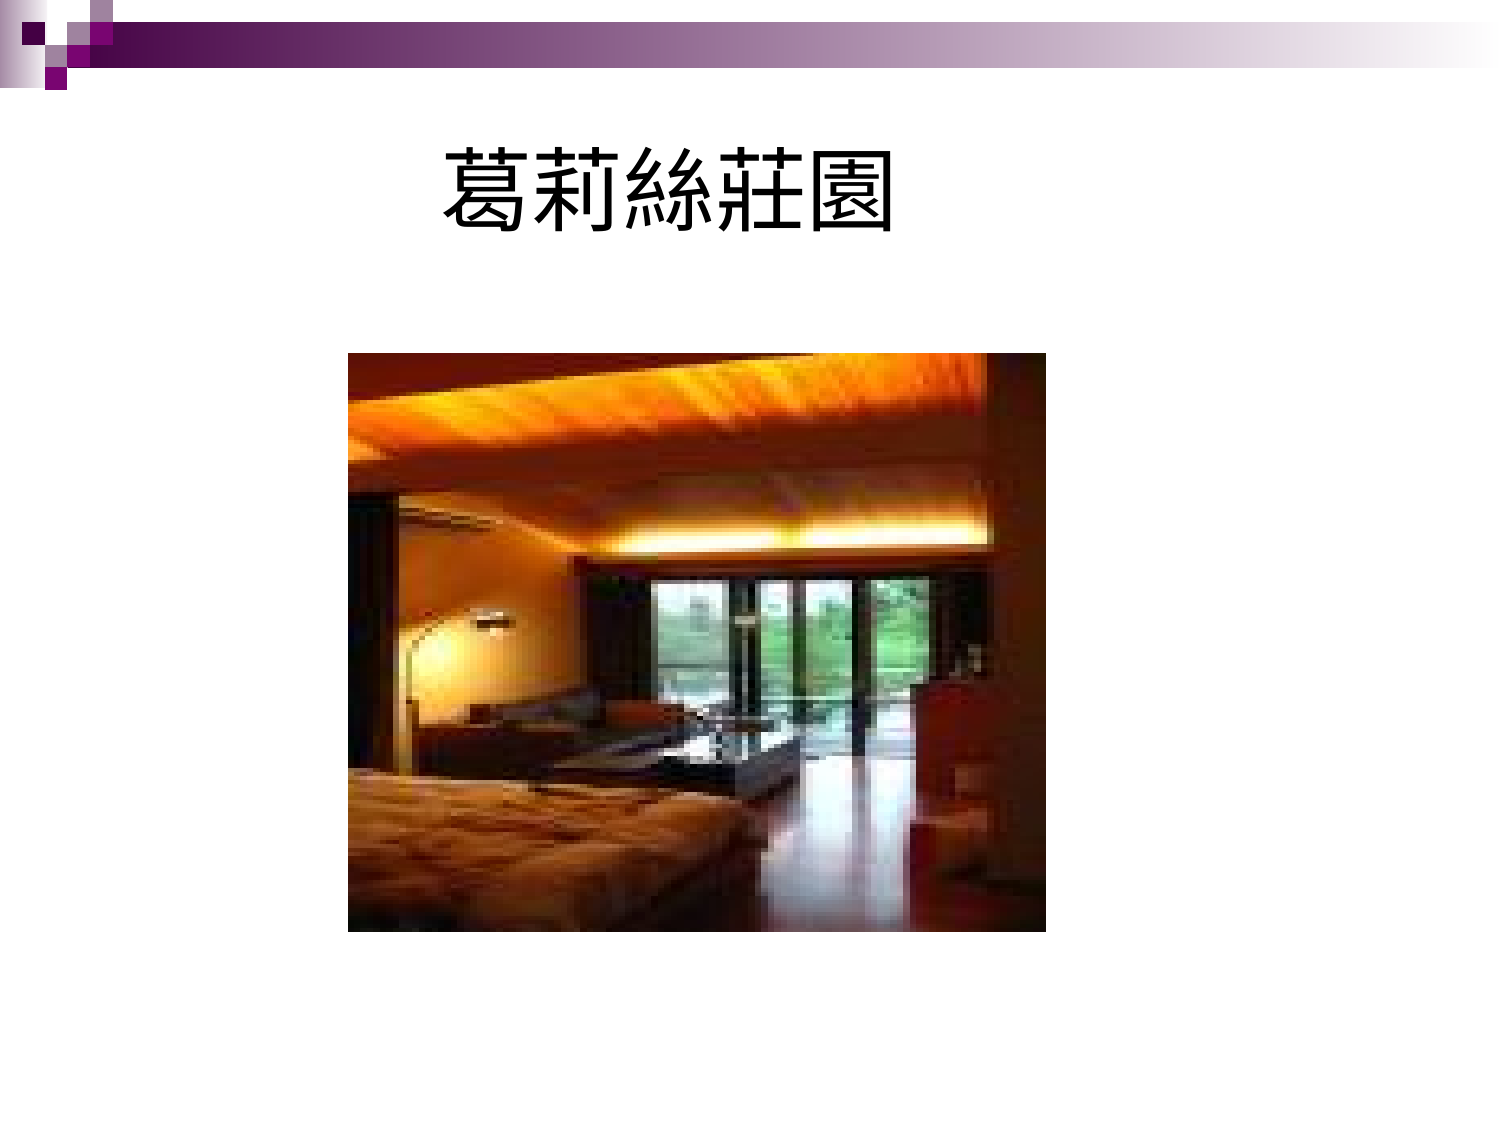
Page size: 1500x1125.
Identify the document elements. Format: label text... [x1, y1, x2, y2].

title 葛莉絲莊園 [75, 75, 1426, 300]
picture [348, 353, 1046, 932]
